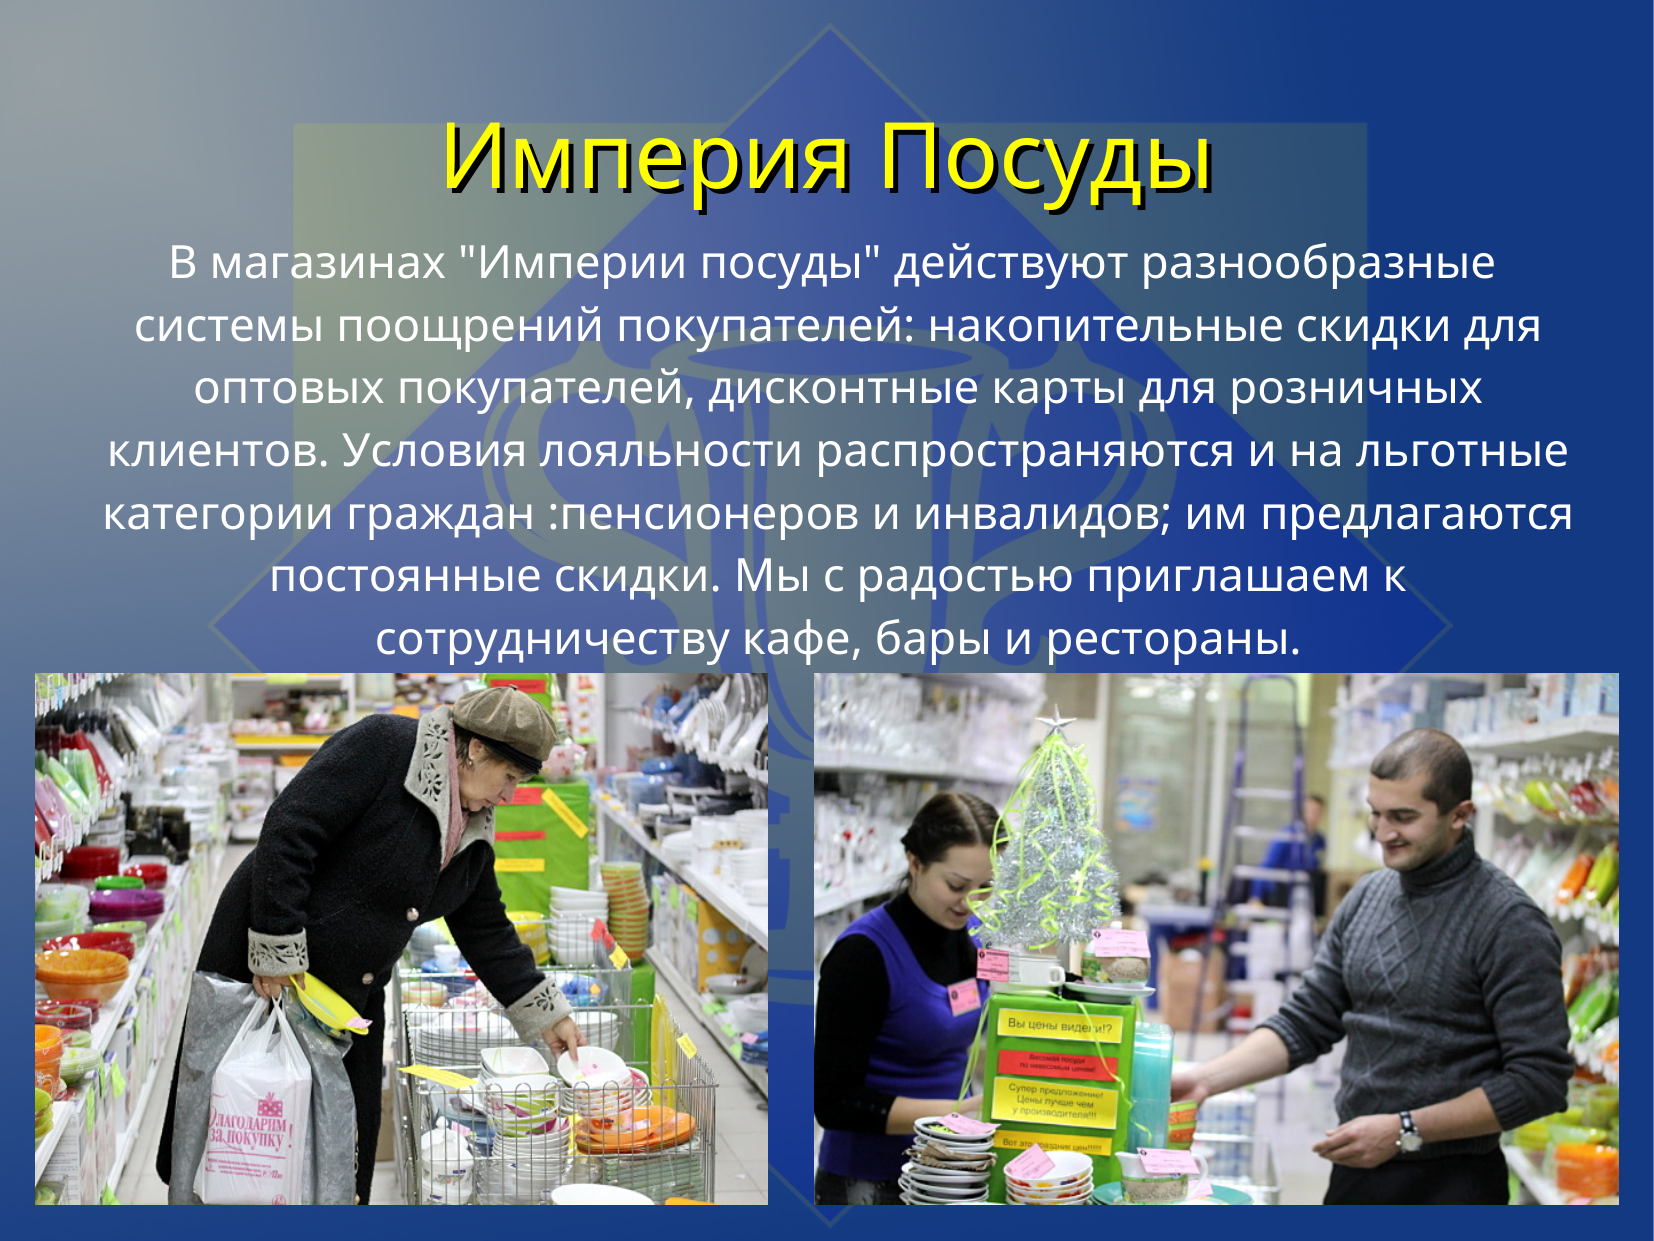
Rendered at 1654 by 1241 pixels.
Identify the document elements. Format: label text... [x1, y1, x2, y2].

picture [0, 0, 1654, 1241]
title Империя Посуды [82, 49, 1571, 257]
subtitle В магазинах "Империи посуды" действуют разнообразные системы поощрений покупателей: накопительные скидки для оптовых покупателей, дисконтные карты для розничных клиентов. Условия лояльности распространяются и на льготные категории граждан :пенсионеров и инвалидов; им предлагаются постоянные скидки. Мы с радостью приглашаем к сотрудничеству кафе, бары и рестораны. [94, 236, 1583, 662]
